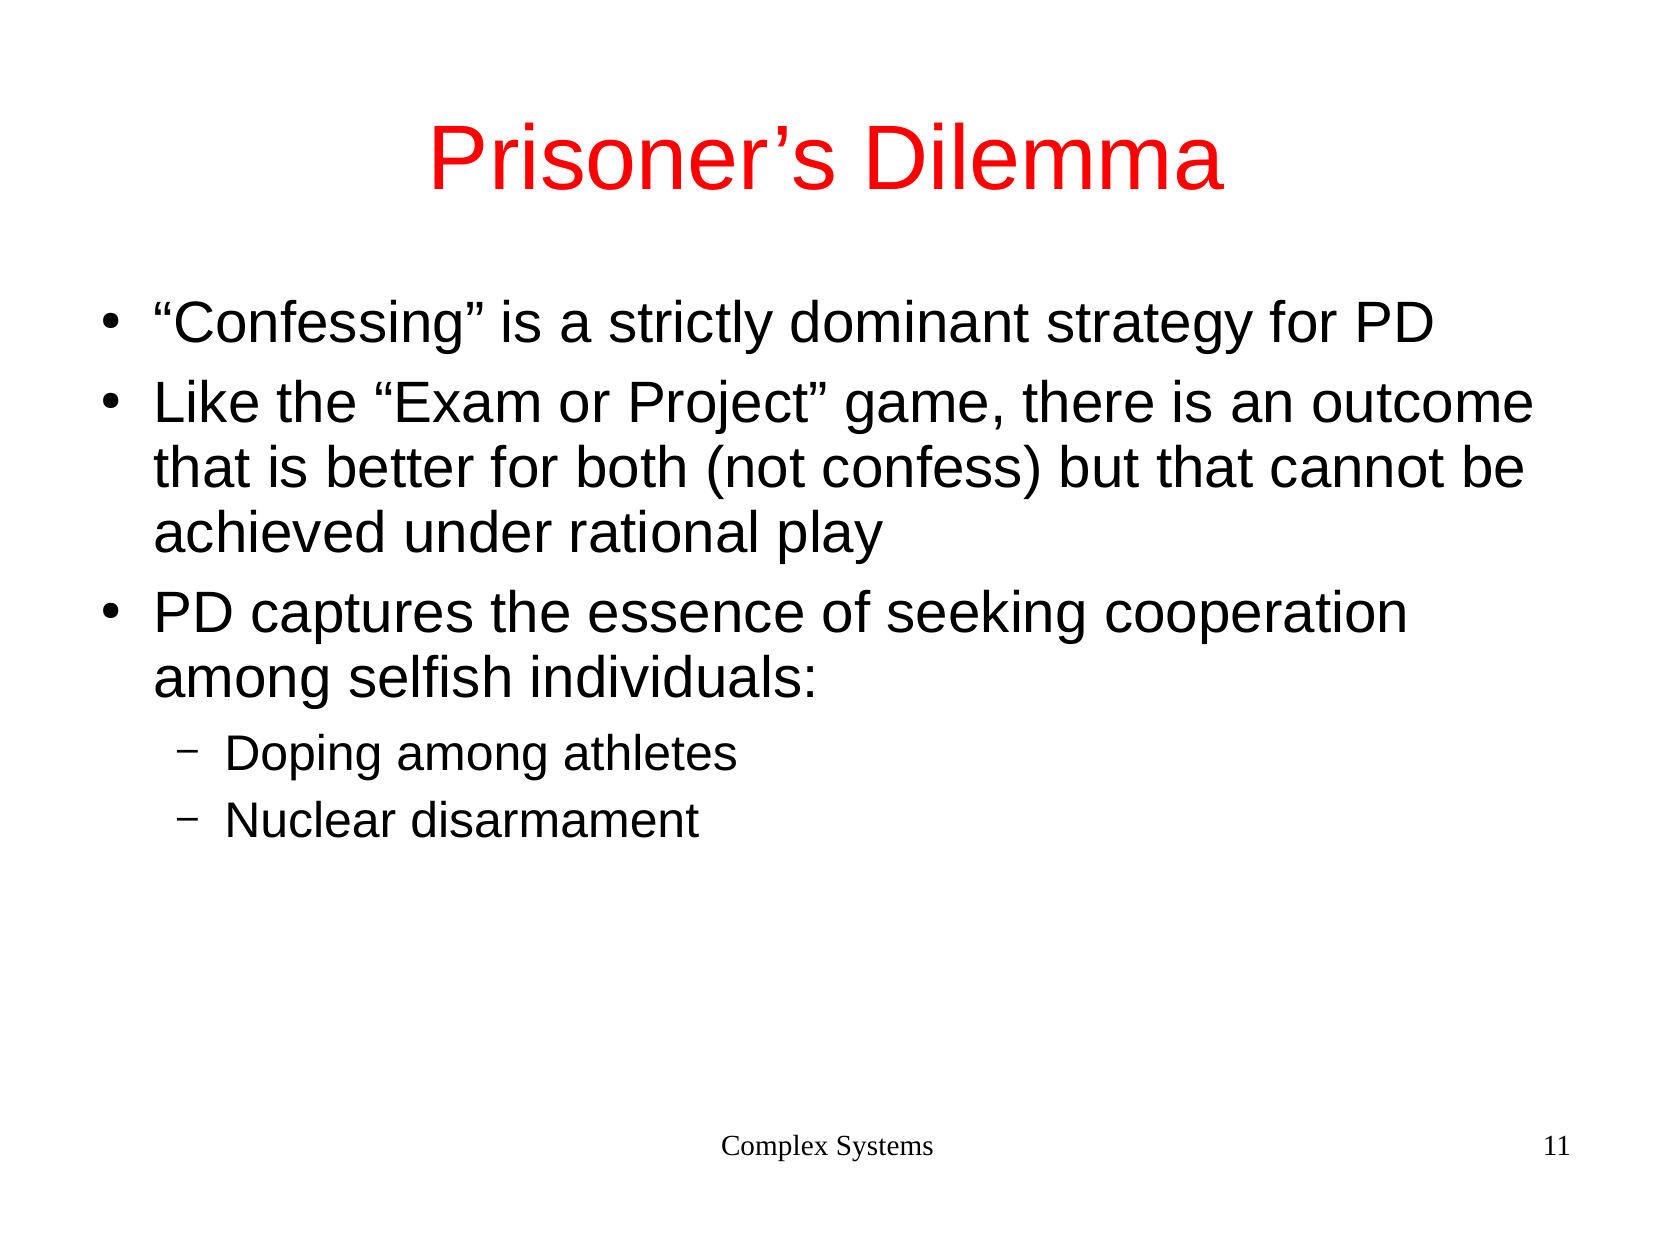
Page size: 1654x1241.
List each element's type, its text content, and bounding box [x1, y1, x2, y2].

list “Confessing” is a strictly dominant strategy for PD Like the “Exam or Project” game, there is an outcome that is better for both (not confess) but that cannot be achieved under rational play PD captures the essence of seeking cooperation among selfish individuals: Doping among athletes Nuclear disarmament [82, 290, 1571, 1109]
title Prisoner’s Dilemma [82, 49, 1571, 257]
